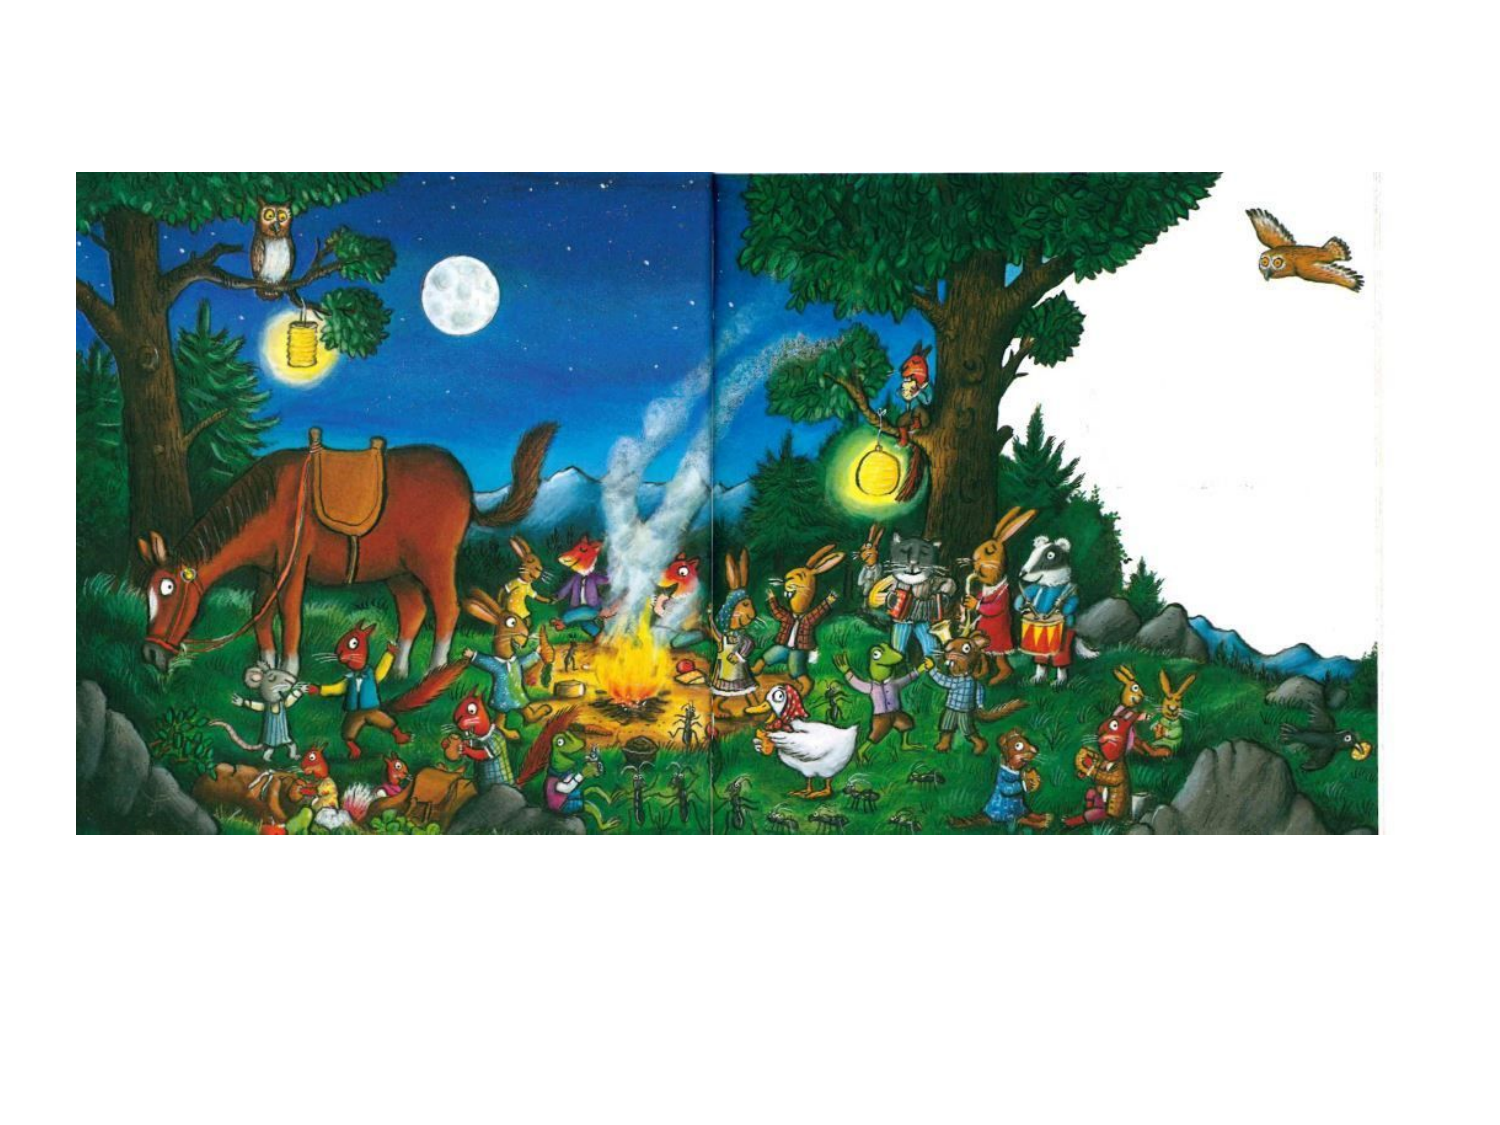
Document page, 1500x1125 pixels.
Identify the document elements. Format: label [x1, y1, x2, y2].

picture [76, 172, 1409, 835]
